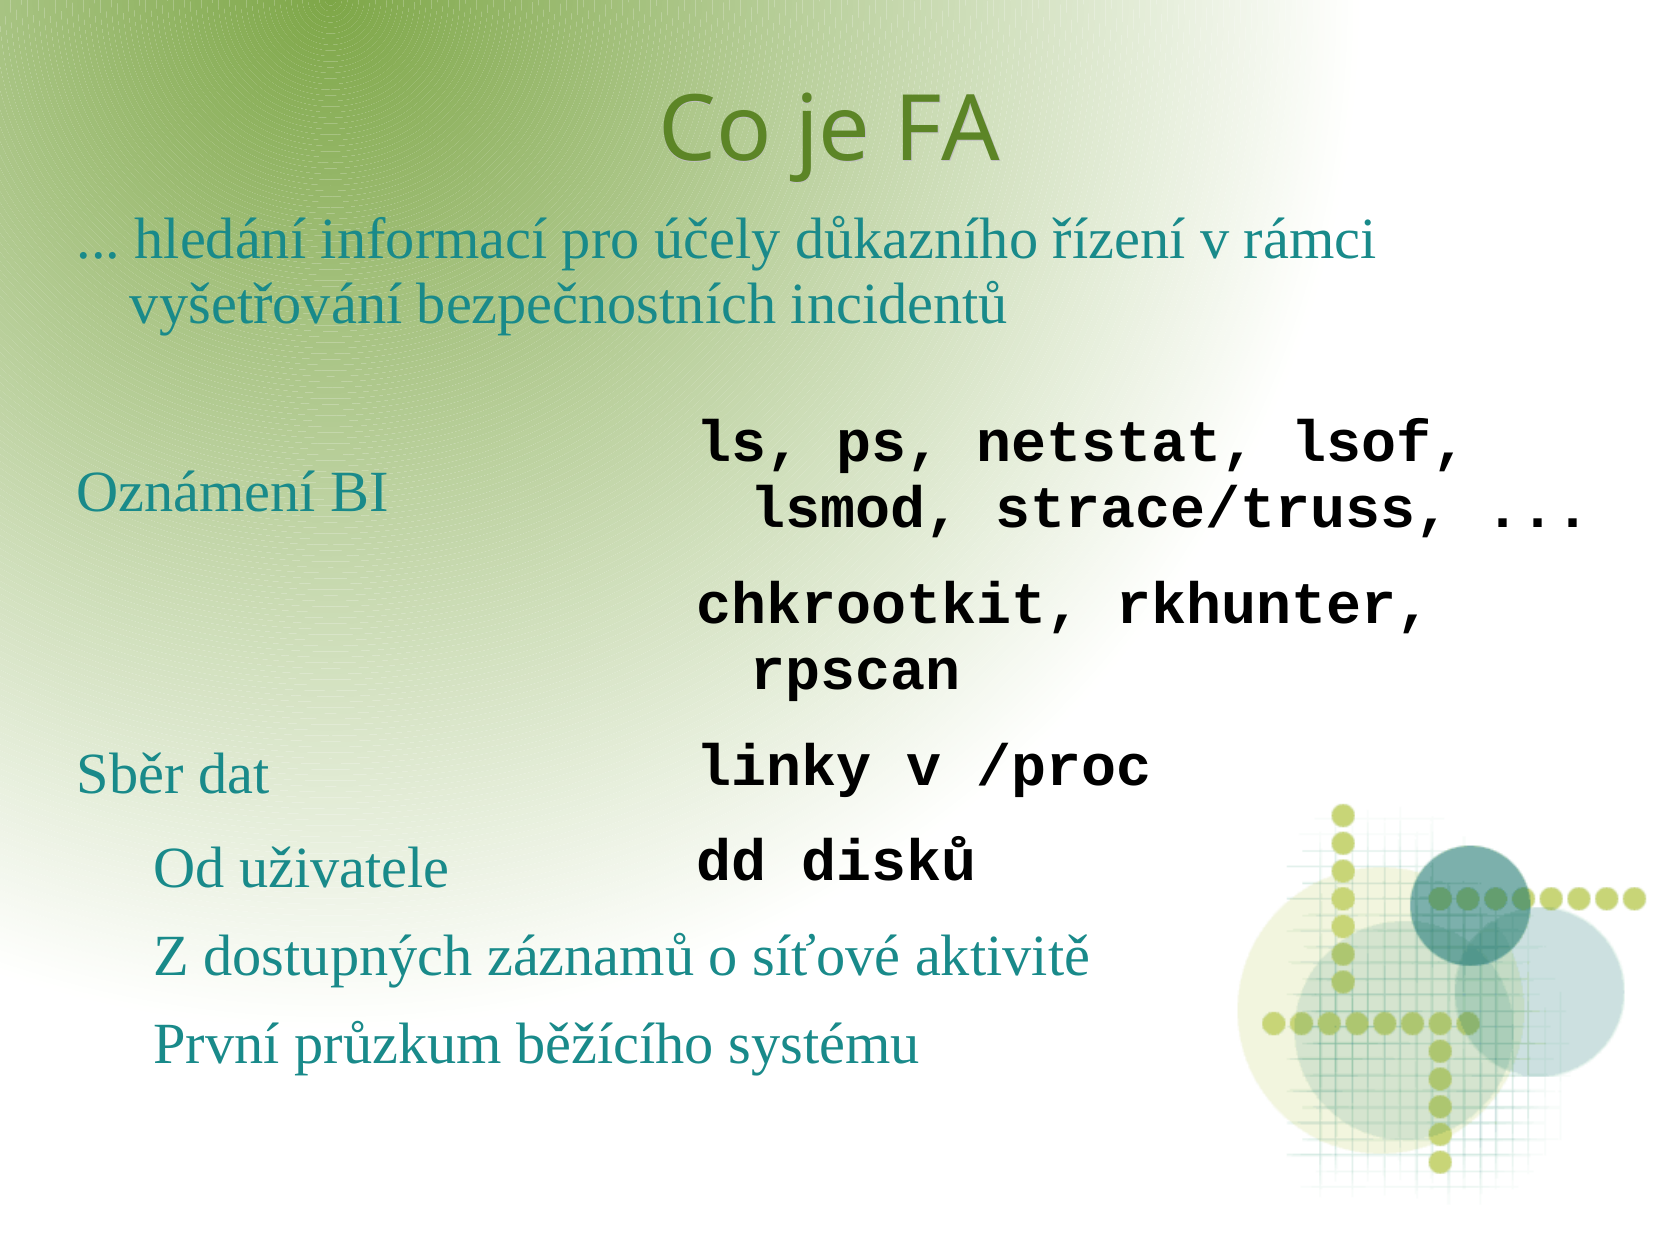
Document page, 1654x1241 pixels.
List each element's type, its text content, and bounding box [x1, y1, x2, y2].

picture [1224, 792, 1654, 1211]
list ls, ps, netstat, lsof, lsmod, strace/truss, ... chkrootkit, rkhunter, rpscan linky v /proc dd disků [679, 413, 1625, 953]
list ... hledání informací pro účely důkazního řízení v rámci vyšetřování bezpečnostních incidentů Oznámení BI Sběr dat Od uživatele Z dostupných záznamů o síťové aktivitě První průzkum běžícího systému [59, 206, 1472, 1177]
title Co je FA [123, 43, 1536, 207]
